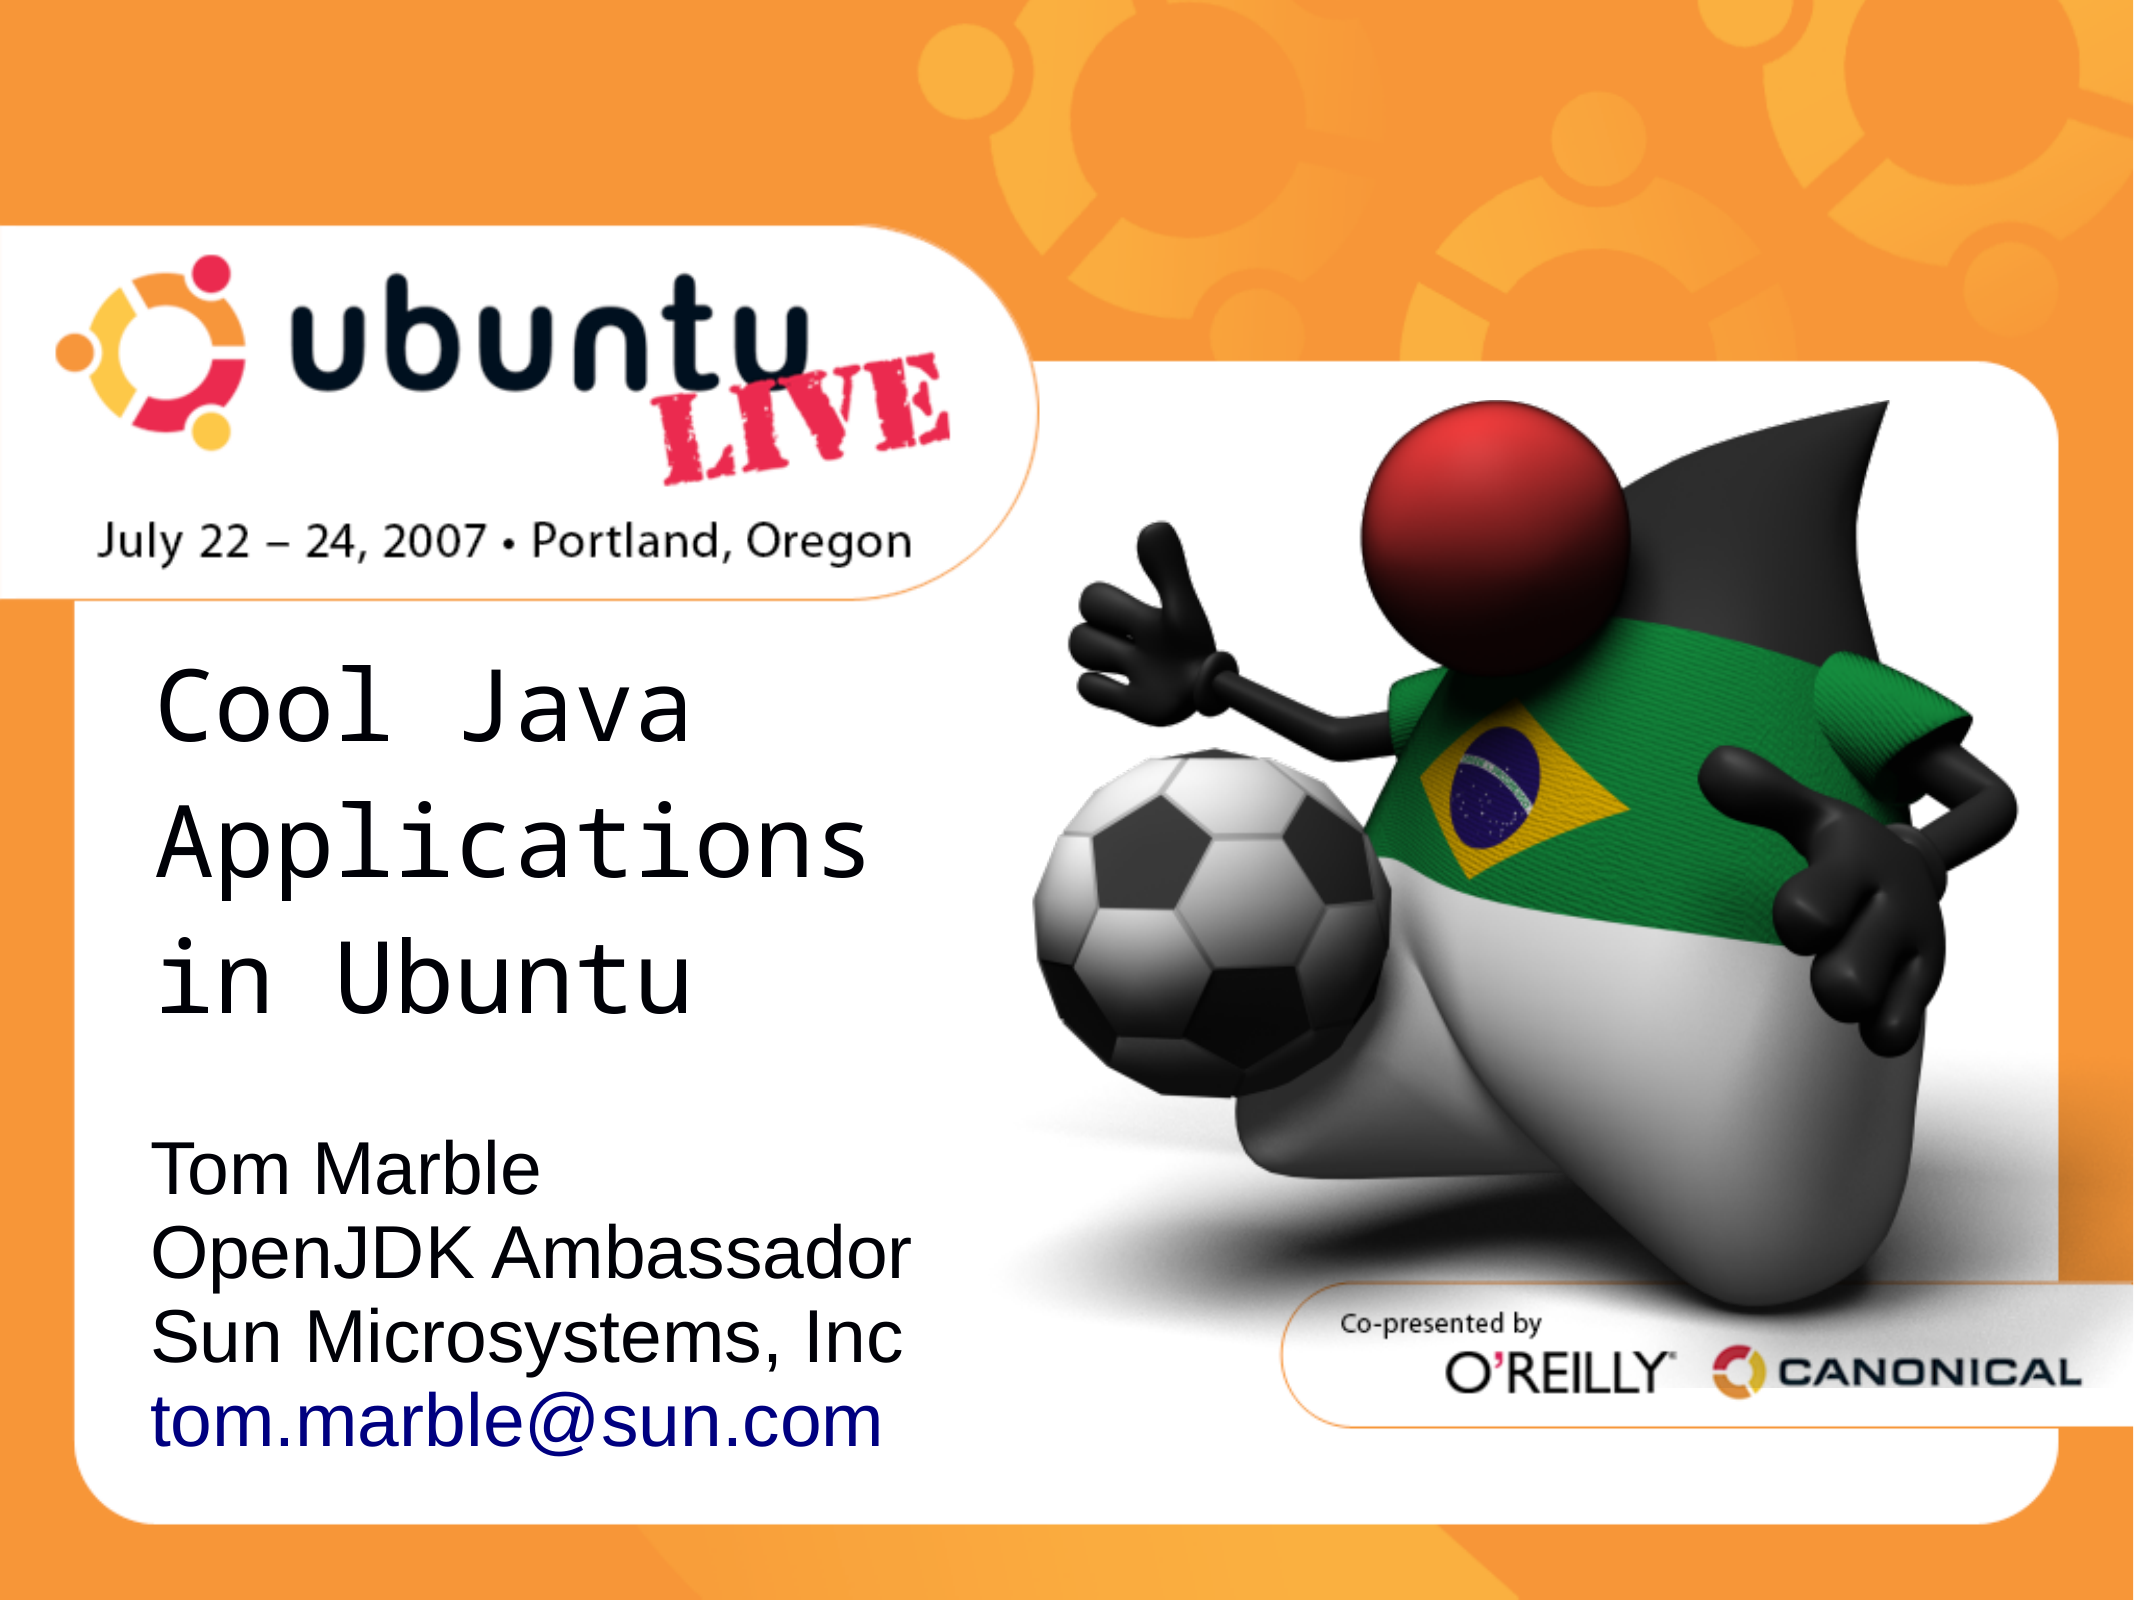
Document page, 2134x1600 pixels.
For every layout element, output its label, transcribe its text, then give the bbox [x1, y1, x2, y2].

title Cool Java Applications in Ubuntu [150, 626, 975, 1051]
picture [0, 0, 2134, 1600]
list Tom Marble OpenJDK Ambassador Sun Microsystems, Inc tom.marble@sun.com [150, 1126, 1867, 1463]
